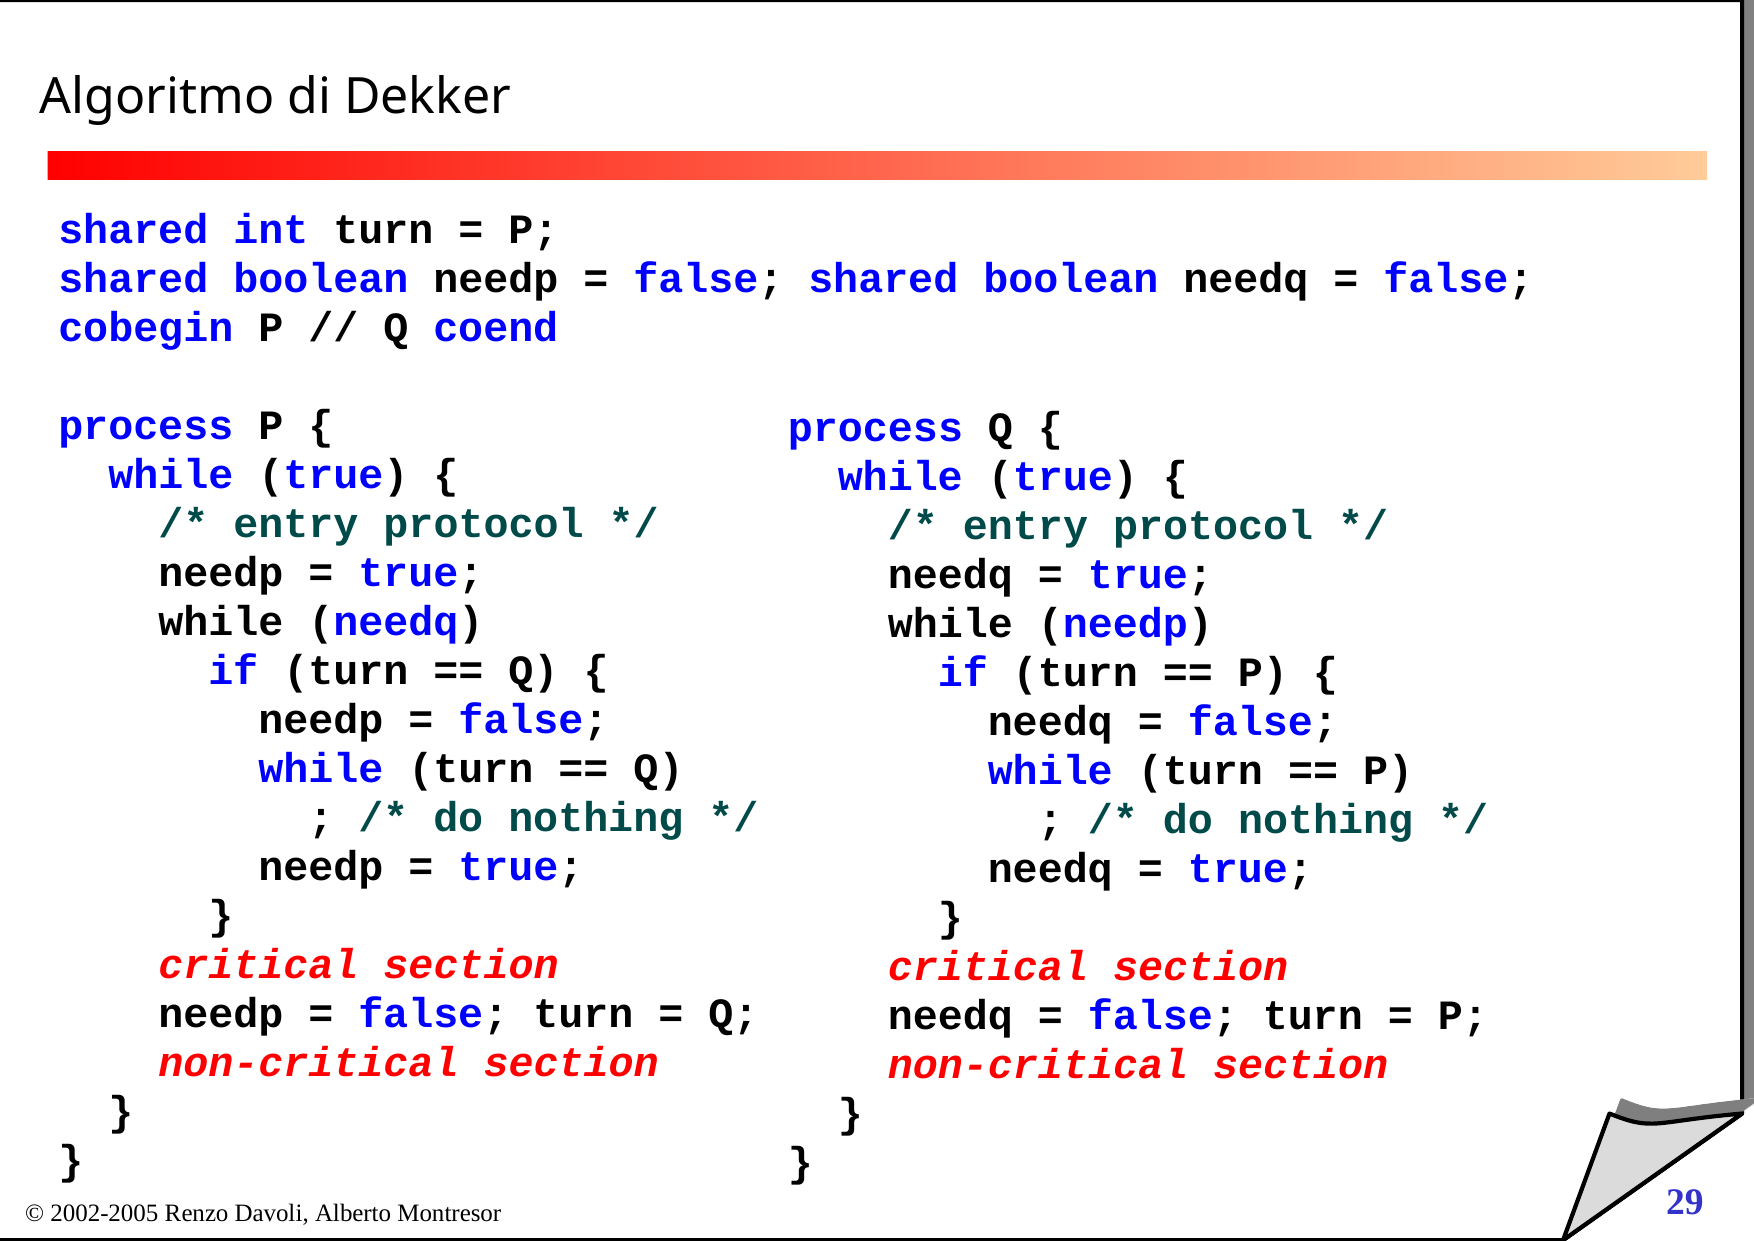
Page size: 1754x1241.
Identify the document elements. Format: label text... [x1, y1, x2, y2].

text_box process Q { while (true) { /* entry protocol */ needq = true; while (needp) if (turn == P) { needq = false; while (turn == P) ; /* do nothing */ needq = true; } critical section needq = false; turn = P; non-critical section } } [787, 306, 1595, 1241]
title Algoritmo di Dekker [39, 49, 1713, 144]
list shared int turn = P; shared boolean needp = false; shared boolean needq = false; cobegin P // Q coend process P { while (true) { /* entry protocol */ needp = true; while (needq) if (turn == Q) { needp = false; while (turn == Q) ; /* do nothing */ needp = true; } critical section needp = false; turn = Q; non-critical section } } [58, 206, 1696, 1236]
